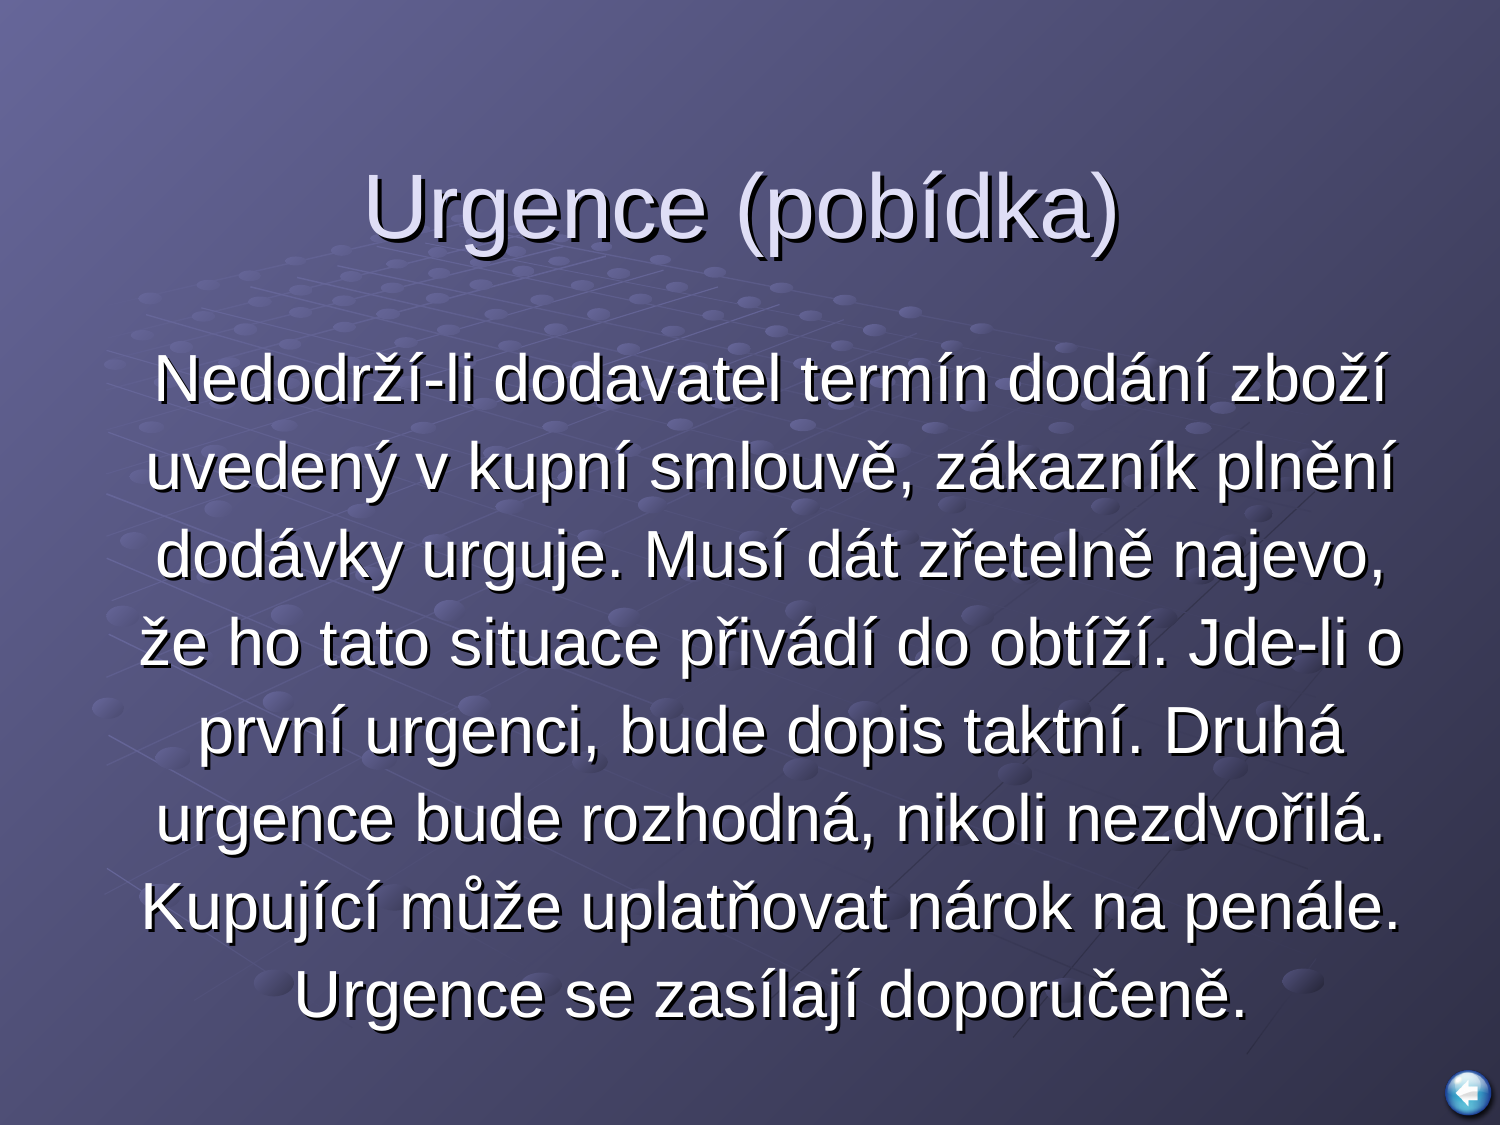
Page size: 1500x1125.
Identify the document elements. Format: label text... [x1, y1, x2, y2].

list Nedodrží-li dodavatel termín dodání zboží uvedený v kupní smlouvě, zákazník plnění dodávky urguje. Musí dát zřetelně najevo, že ho tato situace přivádí do obtíží. Jde-li o první urgenci, bude dopis taktní. Druhá urgence bude rozhodná, nikoli nezdvořilá. Kupující může uplatňovat nárok na penále. Urgence se zasílají doporučeně. [96, 319, 1447, 1064]
picture [1435, 1060, 1500, 1125]
title Urgence (pobídka)‏ [67, 107, 1418, 296]
